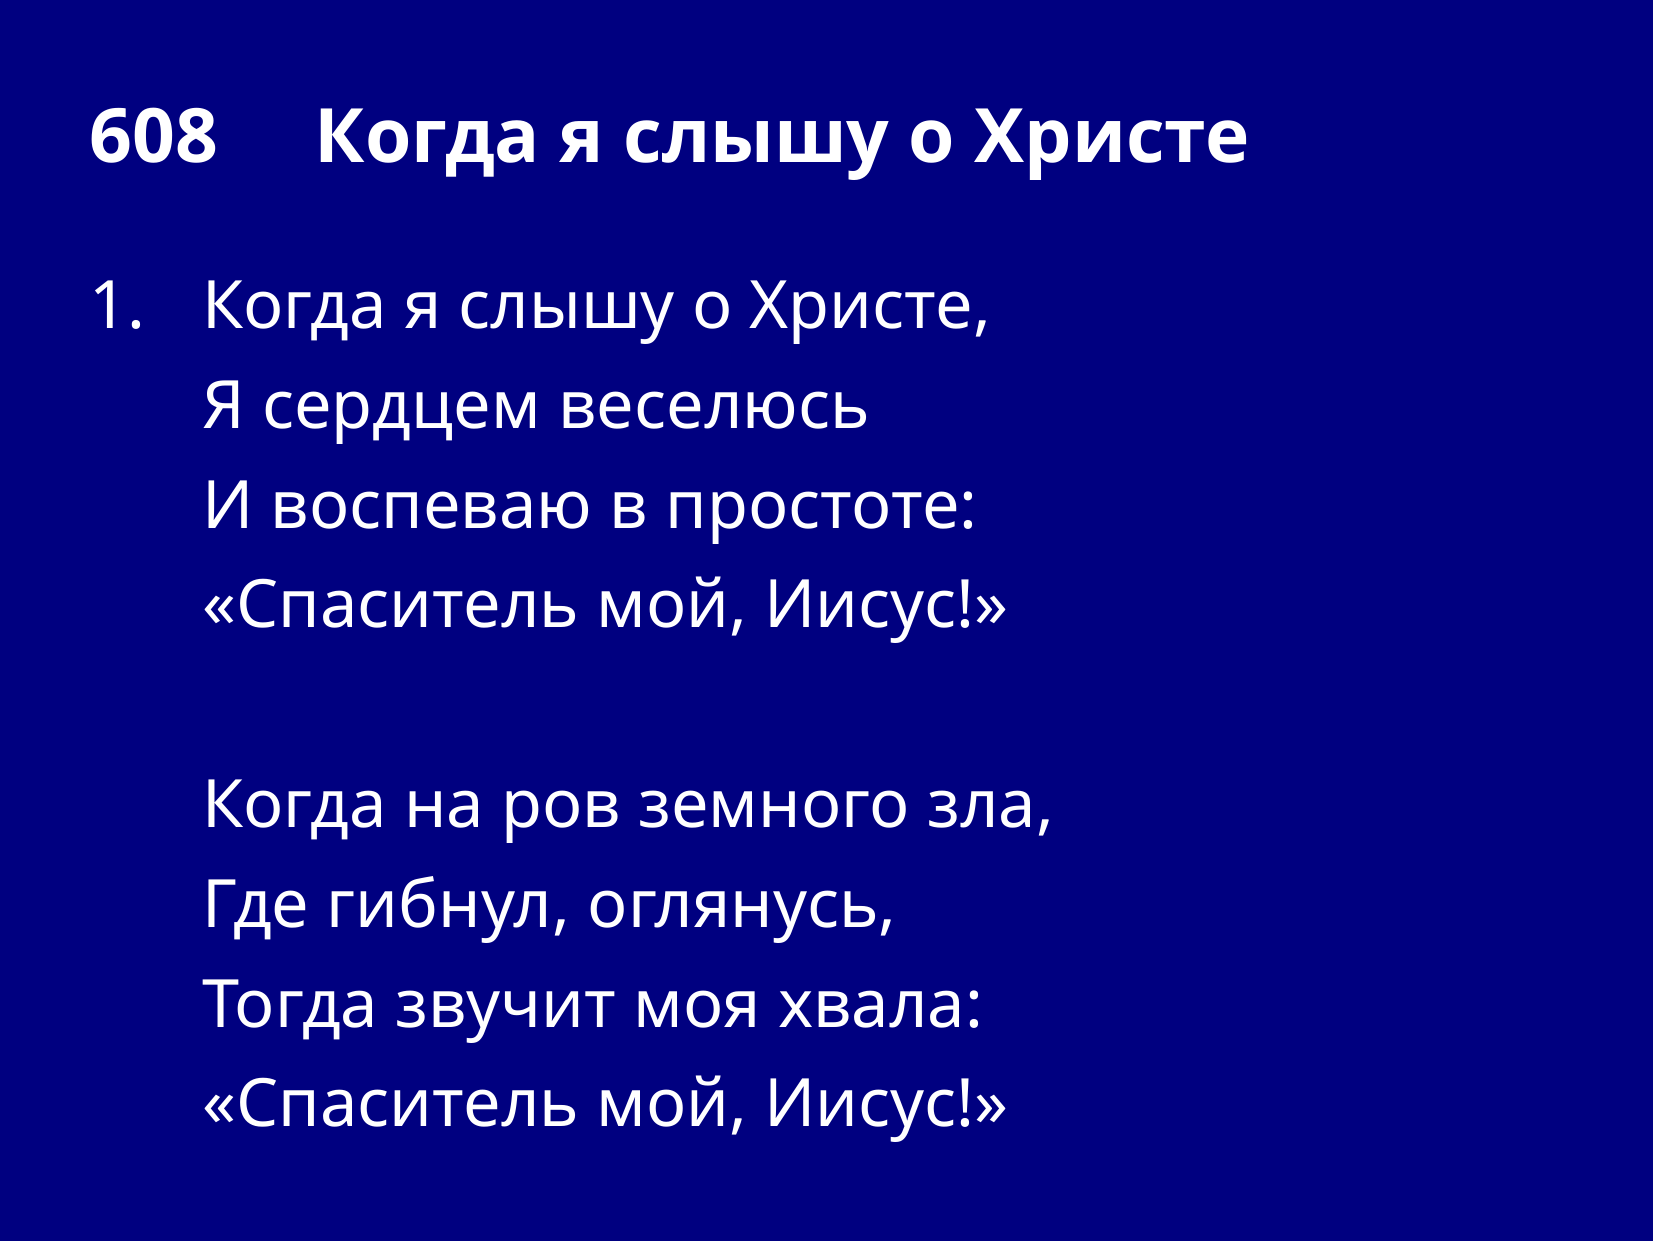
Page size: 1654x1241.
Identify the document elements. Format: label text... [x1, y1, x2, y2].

text_box 1. Когда я слышу о Христе, Я сердцем веселюсь И воспеваю в простоте: «Спаситель мой, Иисус!» Когда на ров земного зла, Где гибнул, оглянусь, Тогда звучит моя хвала: «Спаситель мой, Иисус!» [75, 188, 1576, 1163]
text_box 608 Когда я слышу о Христе [75, 75, 1576, 188]
